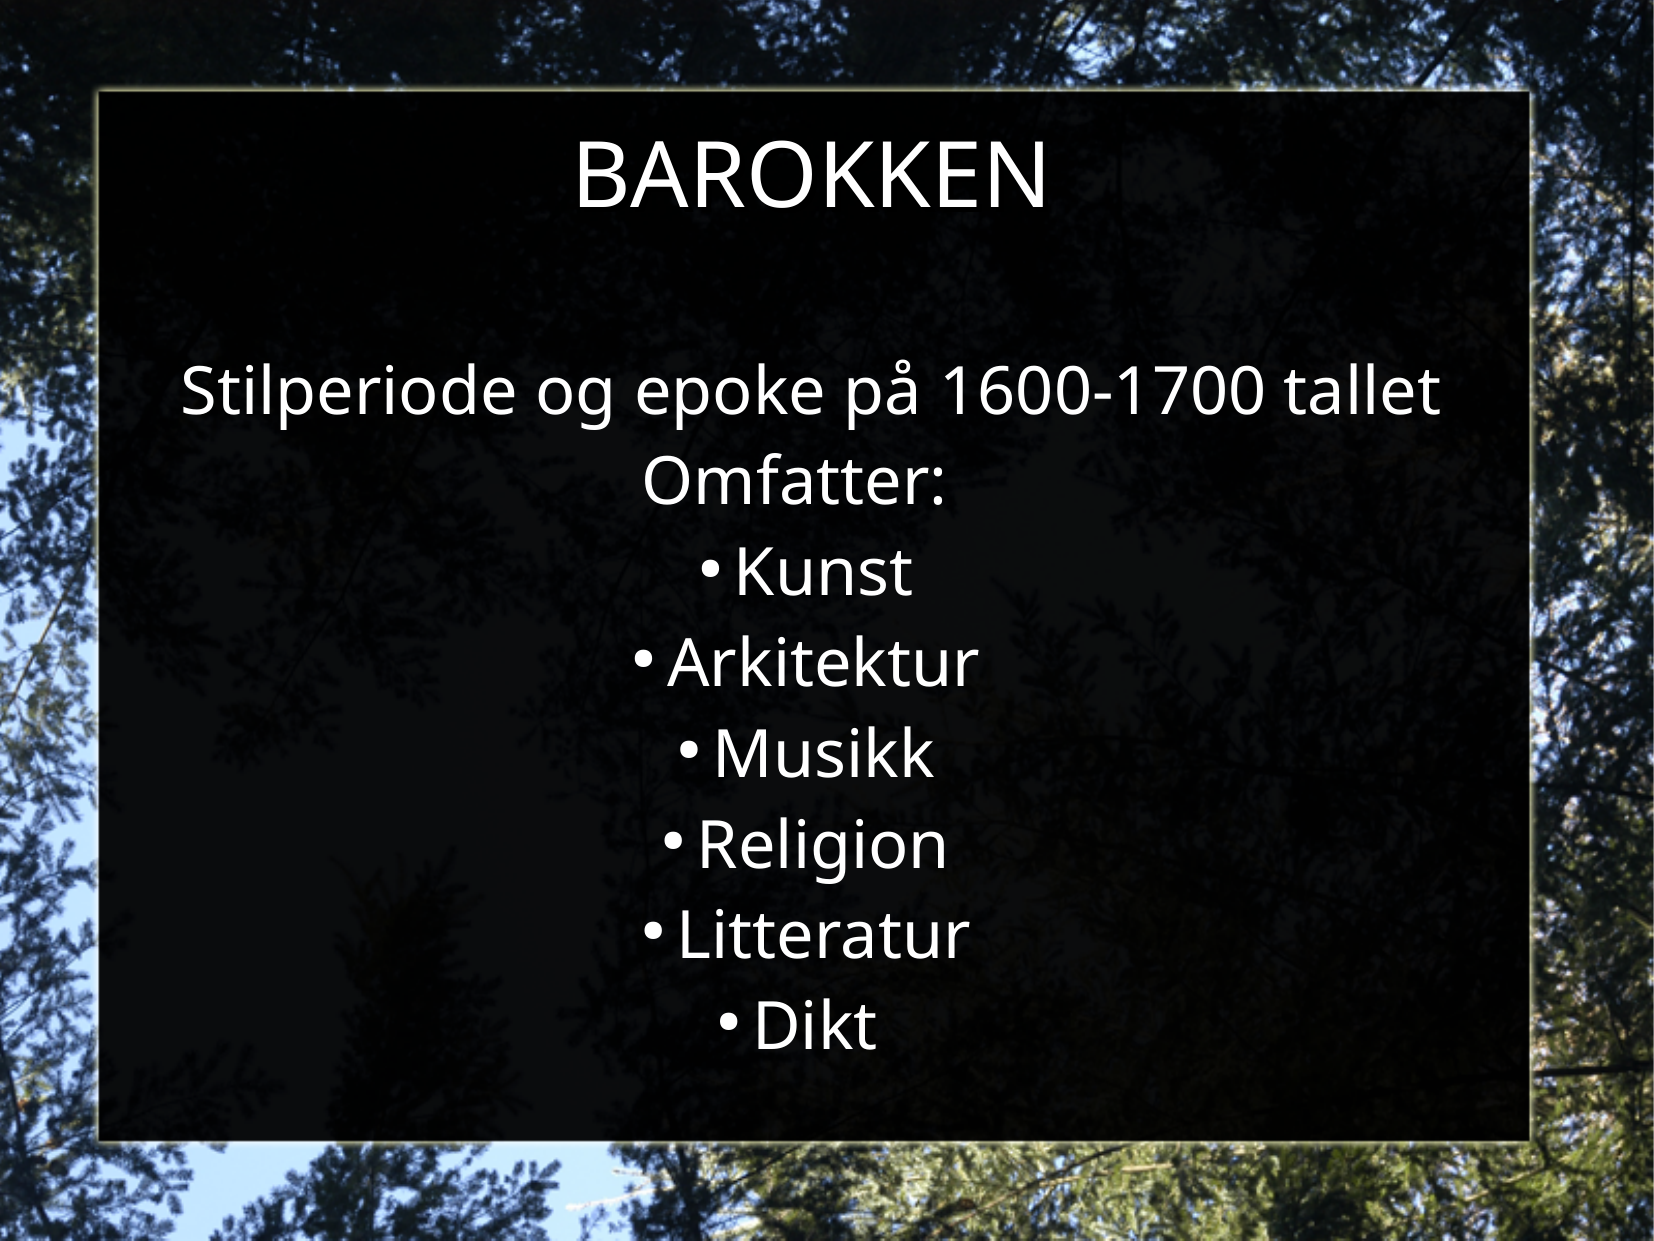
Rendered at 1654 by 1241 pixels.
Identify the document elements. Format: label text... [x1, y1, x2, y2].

picture [0, 0, 1654, 1241]
subtitle Stilperiode og epoke på 1600-1700 tallet Omfatter: Kunst Arkitektur Musikk Religion Litteratur Dikt [88, 297, 1536, 1115]
title BAROKKEN [88, 95, 1536, 250]
